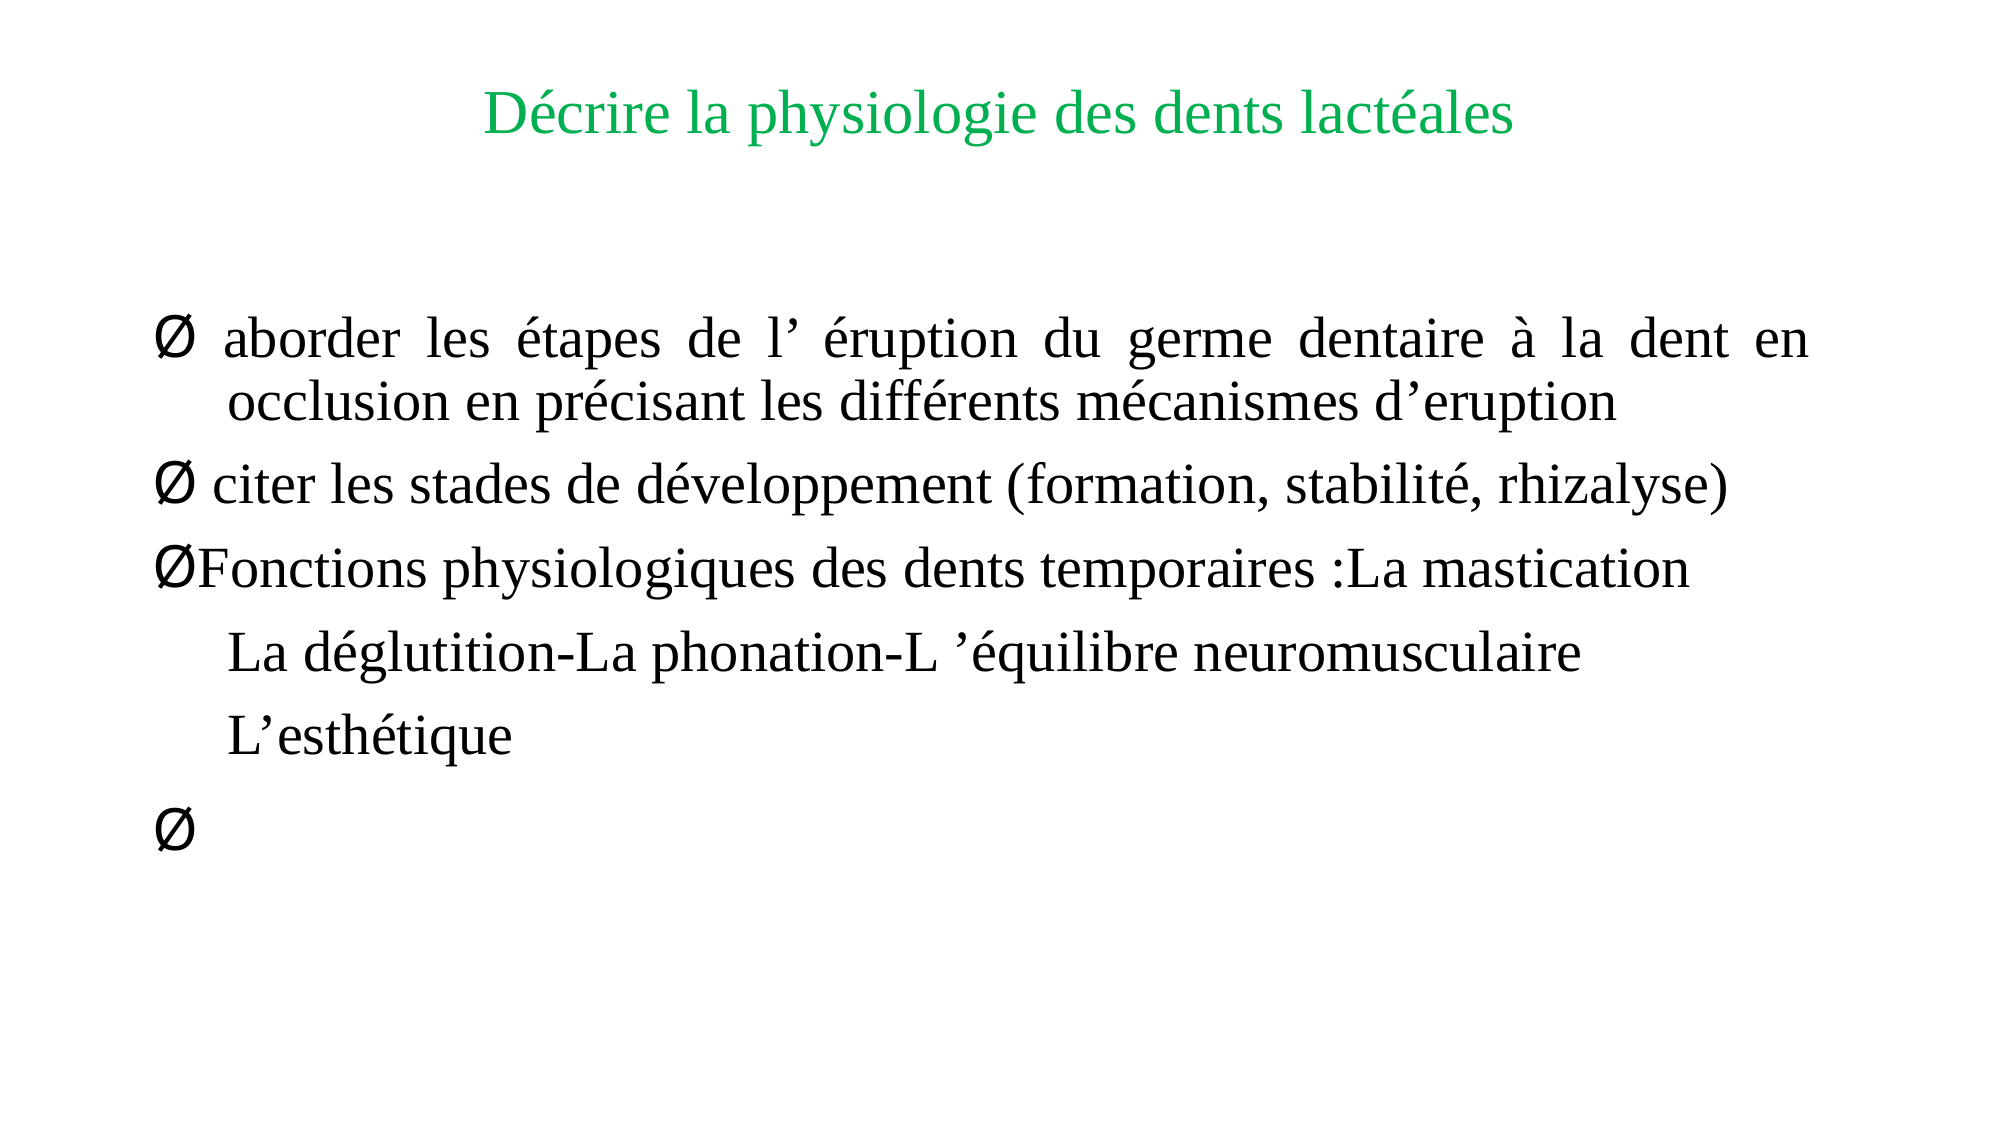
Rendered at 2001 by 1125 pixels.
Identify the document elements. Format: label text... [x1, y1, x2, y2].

list aborder les étapes de l’ éruption du germe dentaire à la dent en occlusion en précisant les différents mécanismes d’eruption citer les stades de développement (formation, stabilité, rhizalyse) Fonctions physiologiques des dents temporaires :La mastication La déglutition-La phonation-L ’équilibre neuromusculaire L’esthétique [137, 299, 1863, 1014]
title Décrire la physiologie des dents lactéales [137, 59, 1863, 278]
